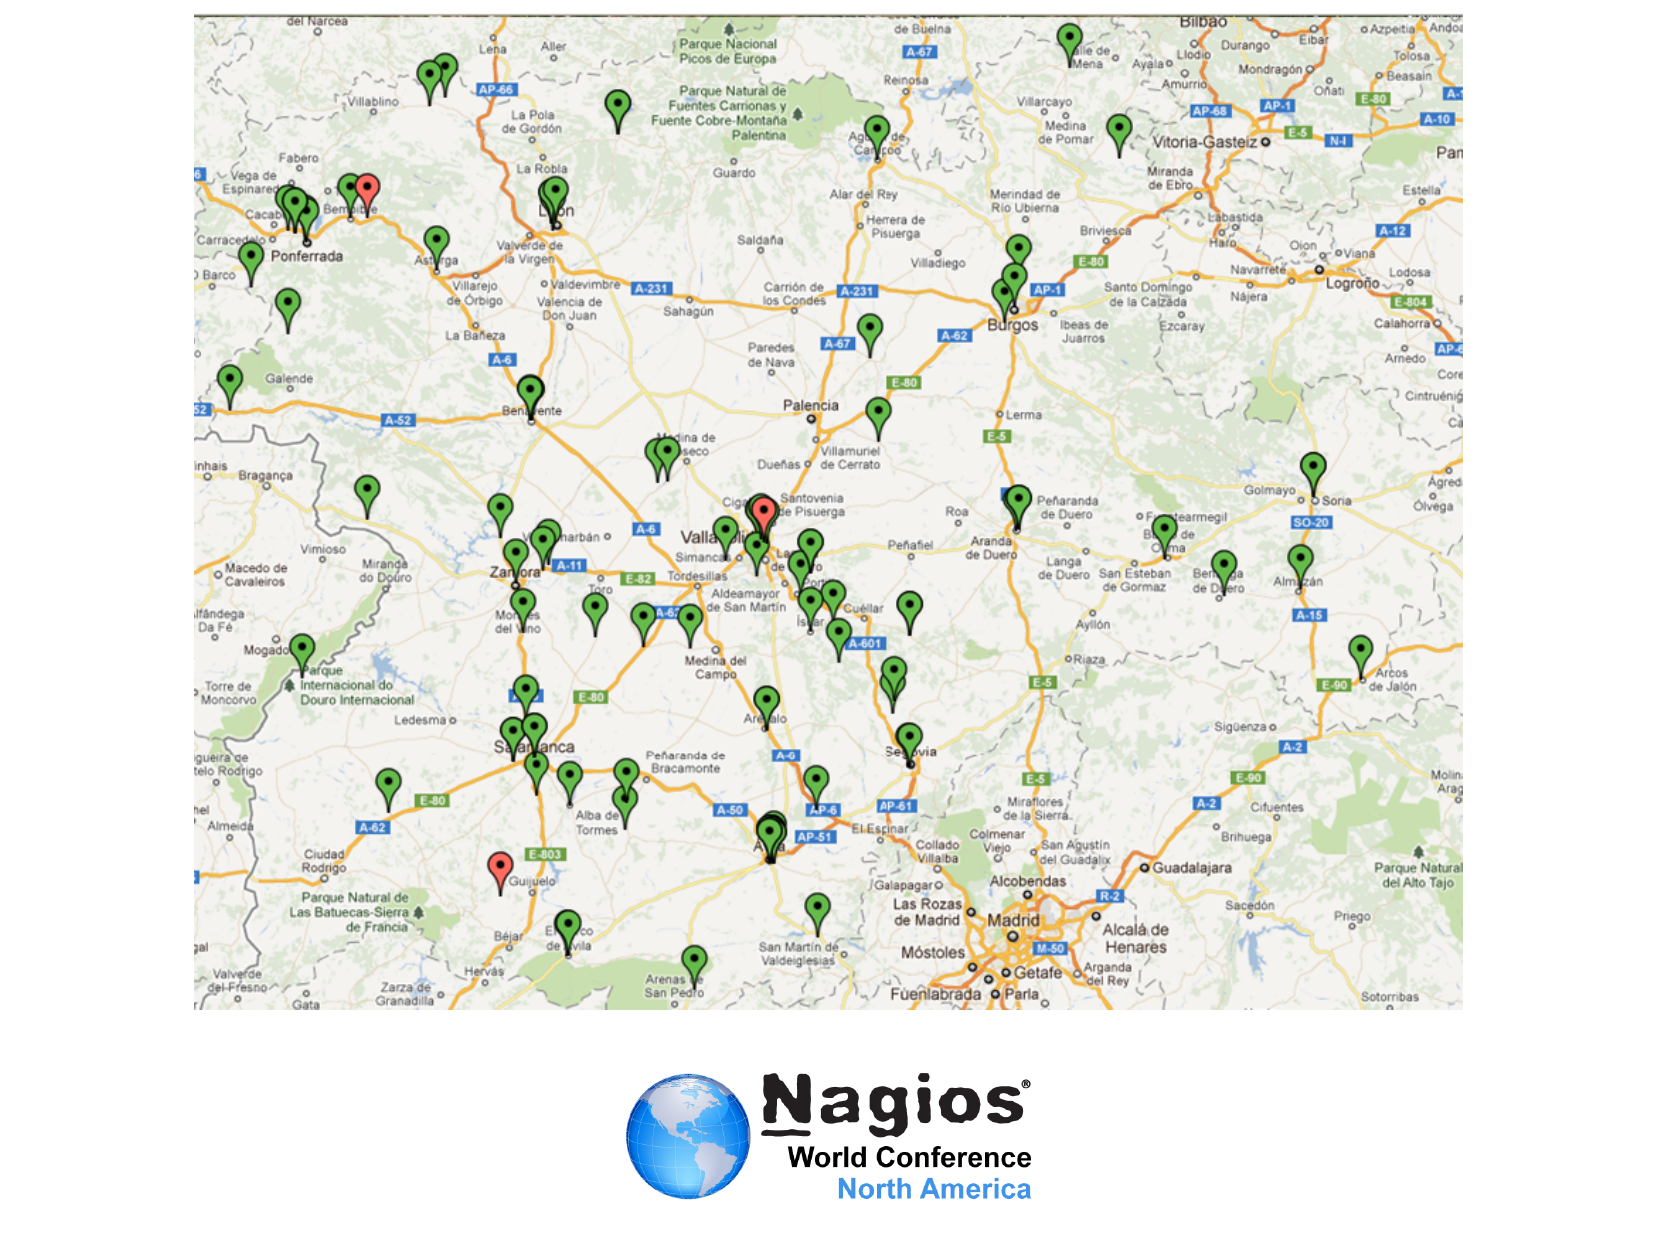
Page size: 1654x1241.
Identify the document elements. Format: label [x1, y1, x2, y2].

picture [194, 13, 1463, 1010]
picture [626, 1072, 1032, 1226]
